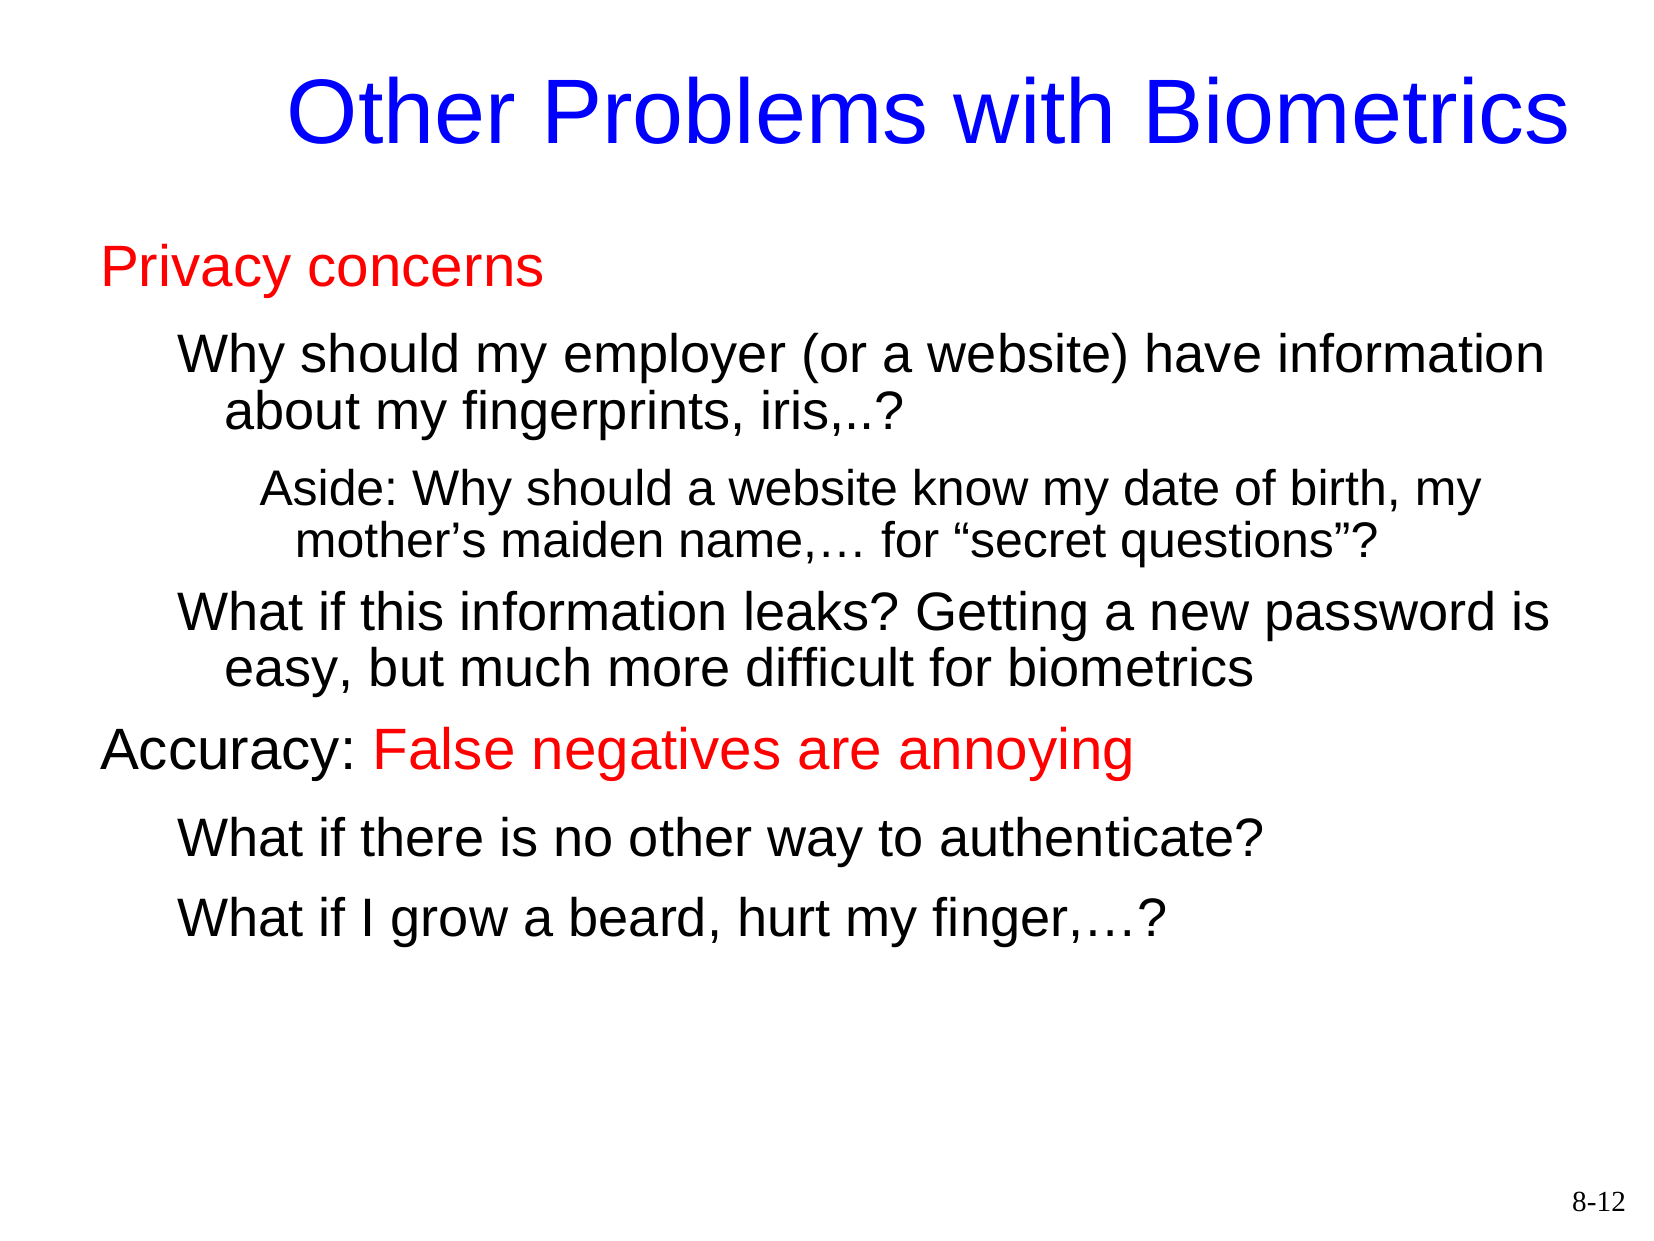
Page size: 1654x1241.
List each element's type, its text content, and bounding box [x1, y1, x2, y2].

title Other Problems with Biometrics [84, 11, 1573, 218]
list Privacy concerns Why should my employer (or a website) have information about my fingerprints, iris,..? Aside: Why should a website know my date of birth, my mother’s maiden name,… for “secret questions”? What if this information leaks? Getting a new password is easy, but much more difficult for biometrics Accuracy: False negatives are annoying What if there is no other way to authenticate? What if I grow a beard, hurt my finger,…? [82, 237, 1571, 1170]
